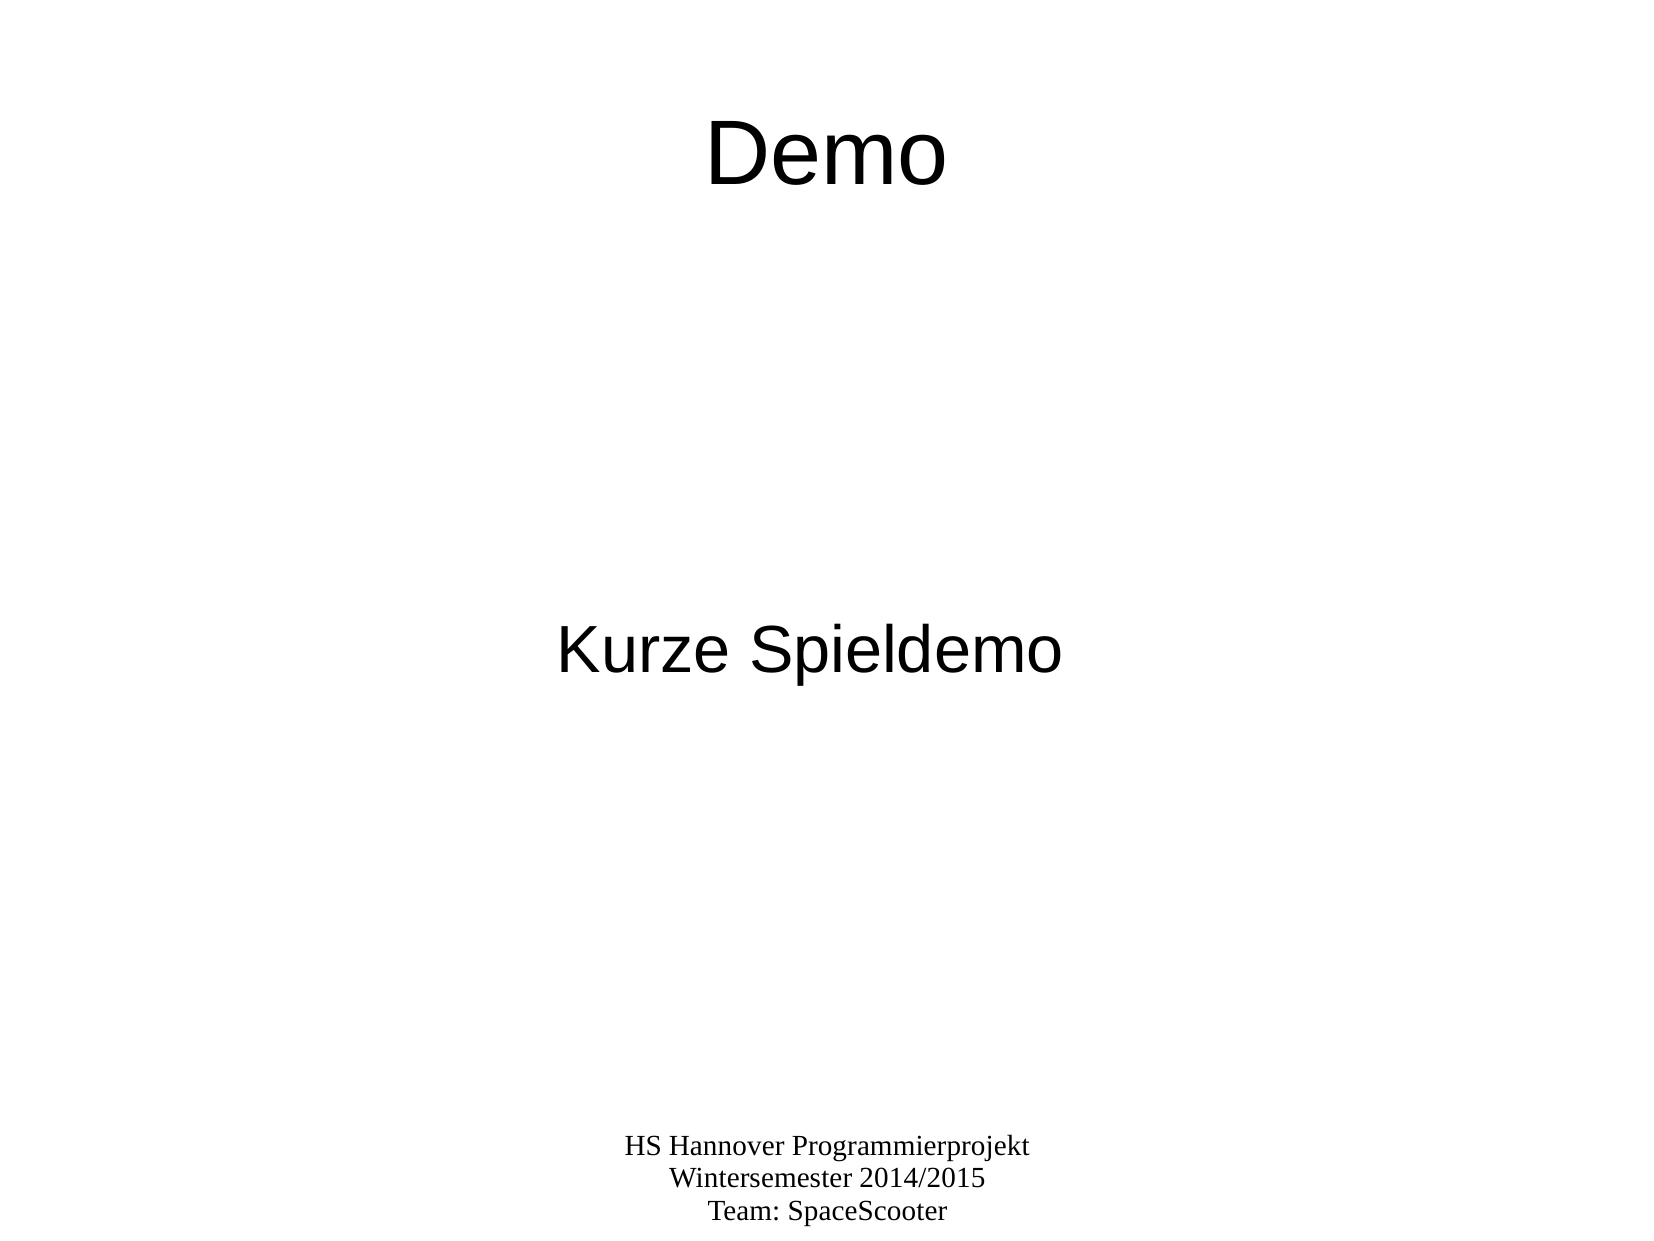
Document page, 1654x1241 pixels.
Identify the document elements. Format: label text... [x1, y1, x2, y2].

title Demo [82, 49, 1571, 257]
subtitle Kurze Spieldemo [82, 290, 1538, 1010]
